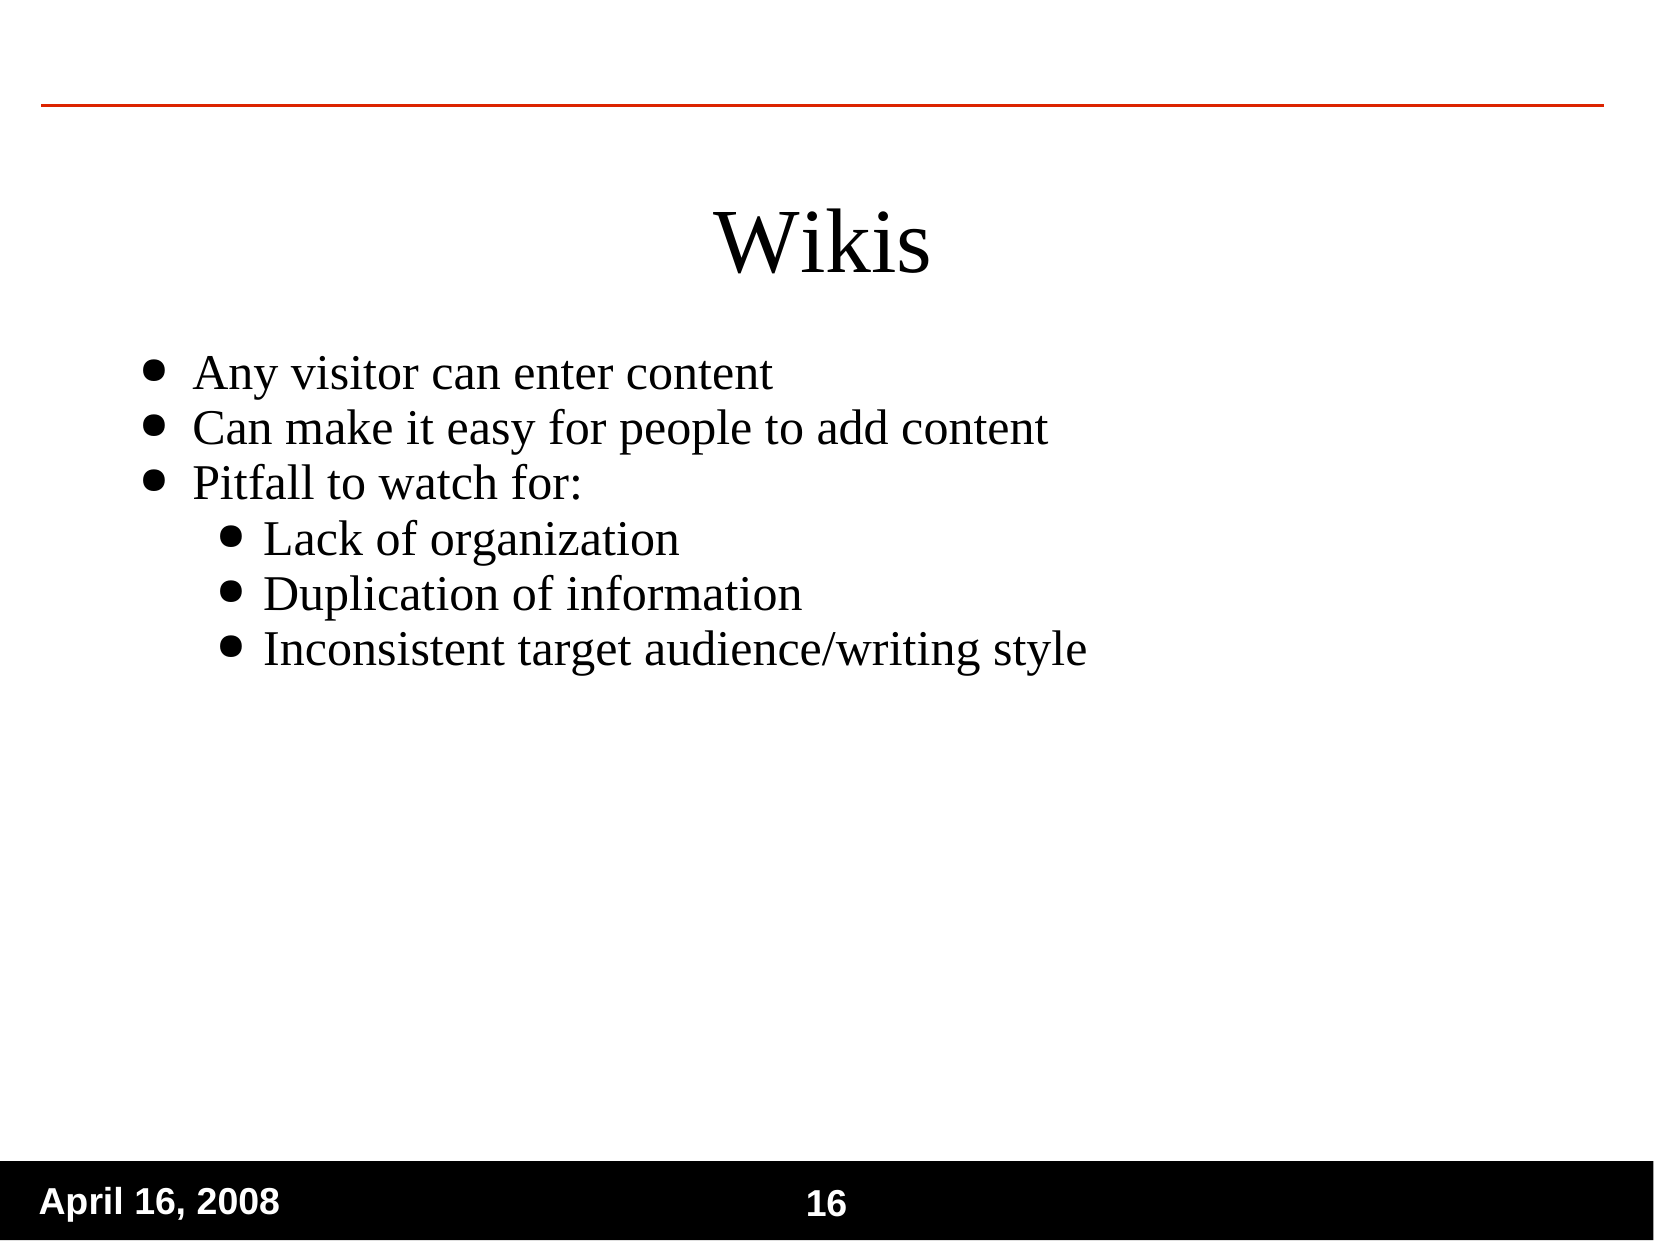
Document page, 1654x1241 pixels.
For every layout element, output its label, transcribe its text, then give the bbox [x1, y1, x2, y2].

list Any visitor can enter content Can make it easy for people to add content Pitfall to watch for: Lack of organization Duplication of information Inconsistent target audience/writing style [121, 344, 1534, 1127]
title Wikis [117, 137, 1530, 346]
